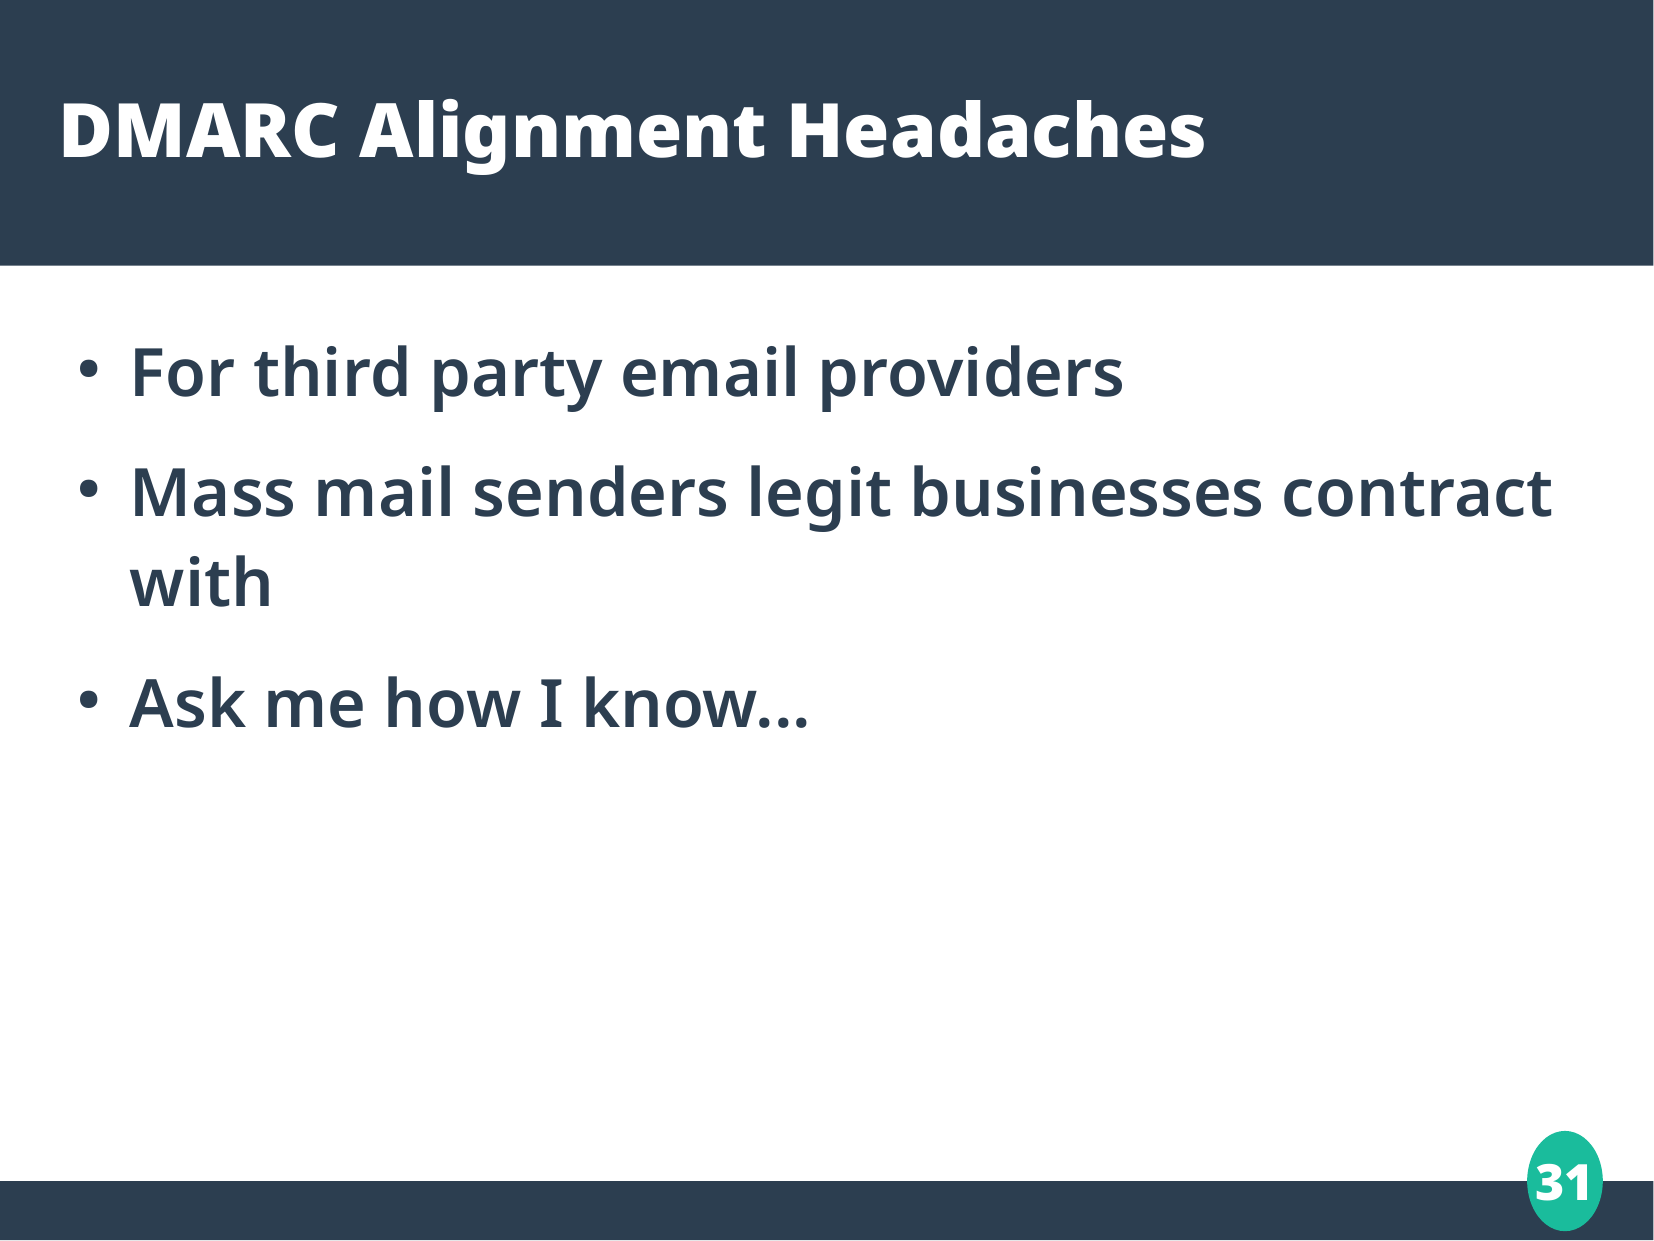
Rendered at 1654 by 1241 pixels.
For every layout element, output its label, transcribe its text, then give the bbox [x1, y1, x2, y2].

title DMARC Alignment Headaches [59, 49, 1595, 207]
list For third party email providers Mass mail senders legit businesses contract with Ask me how I know... [59, 324, 1595, 1152]
